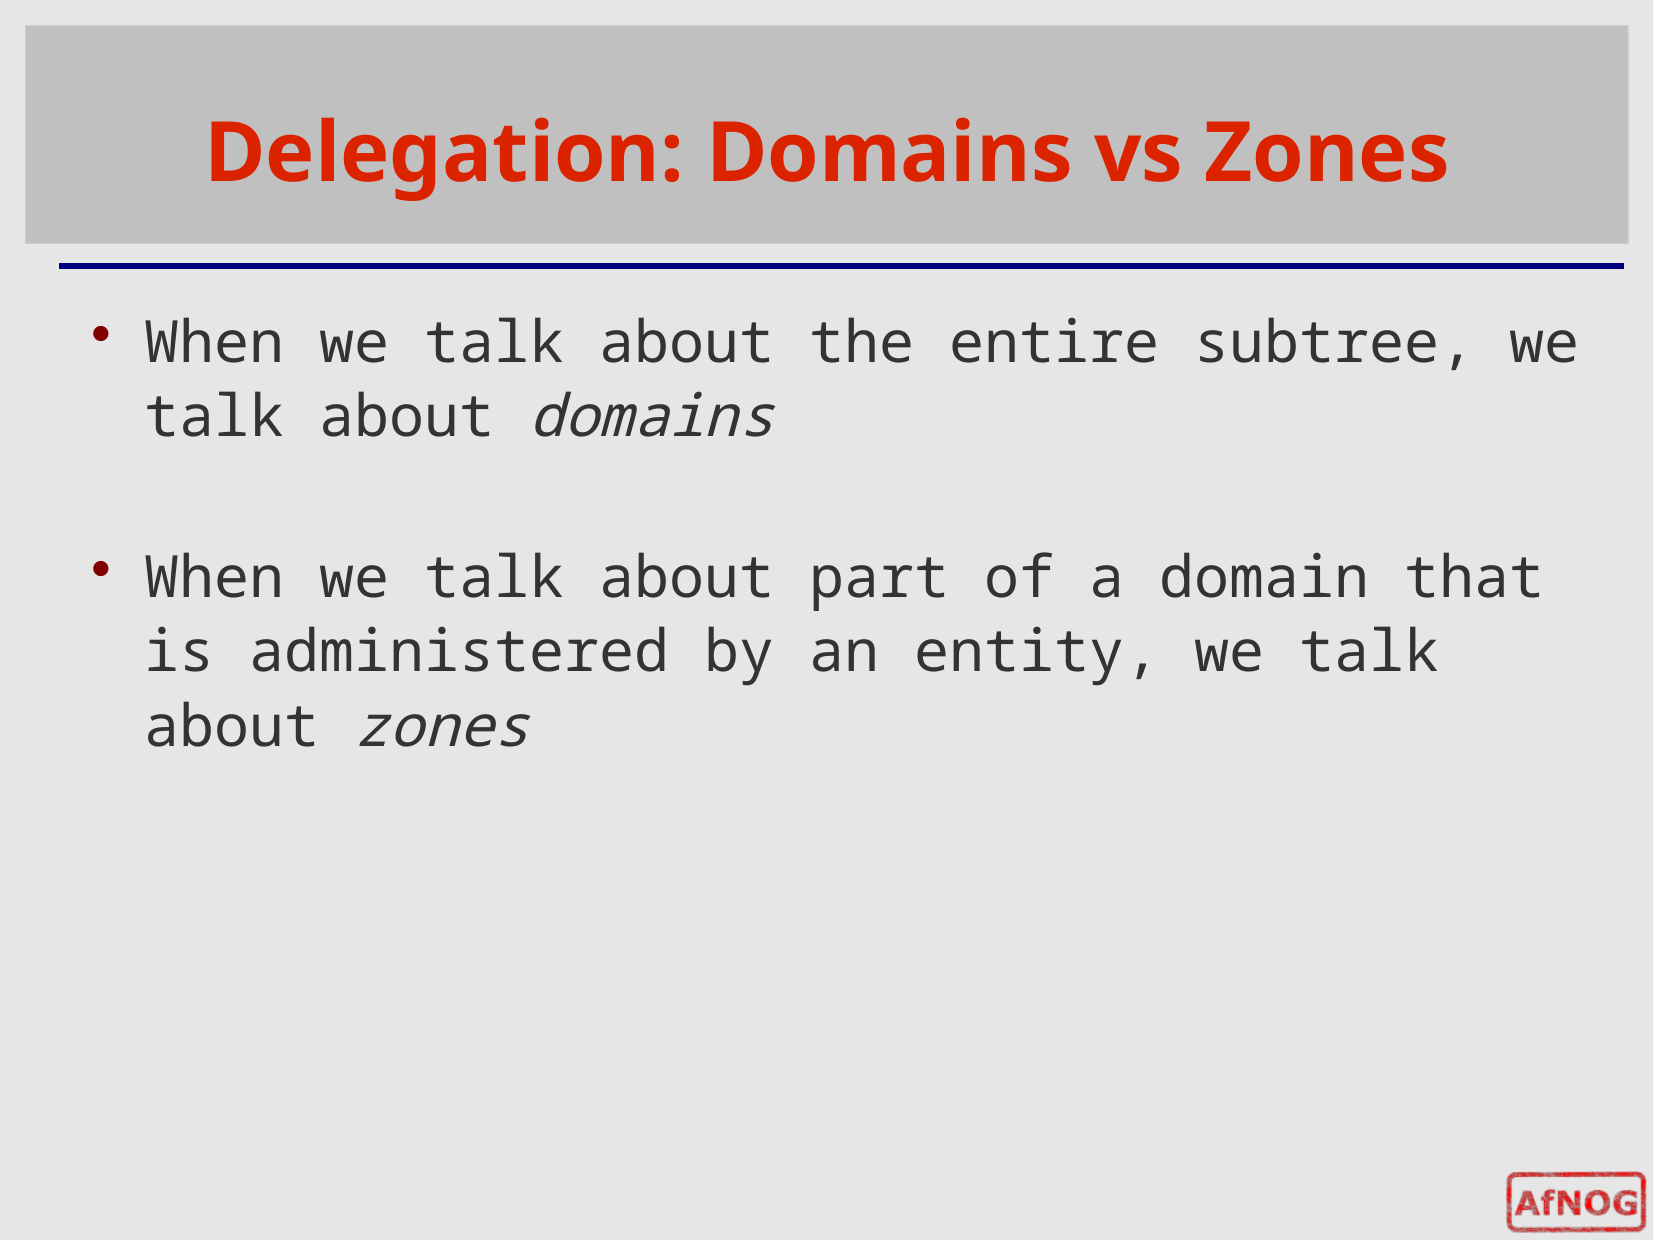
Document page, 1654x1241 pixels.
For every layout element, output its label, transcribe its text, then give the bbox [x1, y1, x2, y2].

text_box When we talk about the entire subtree, we talk about domains When we talk about part of a domain that is administered by an entity, we talk about zones [59, 295, 1595, 1152]
title Delegation: Domains vs Zones [121, 46, 1534, 254]
picture [1505, 1170, 1648, 1235]
